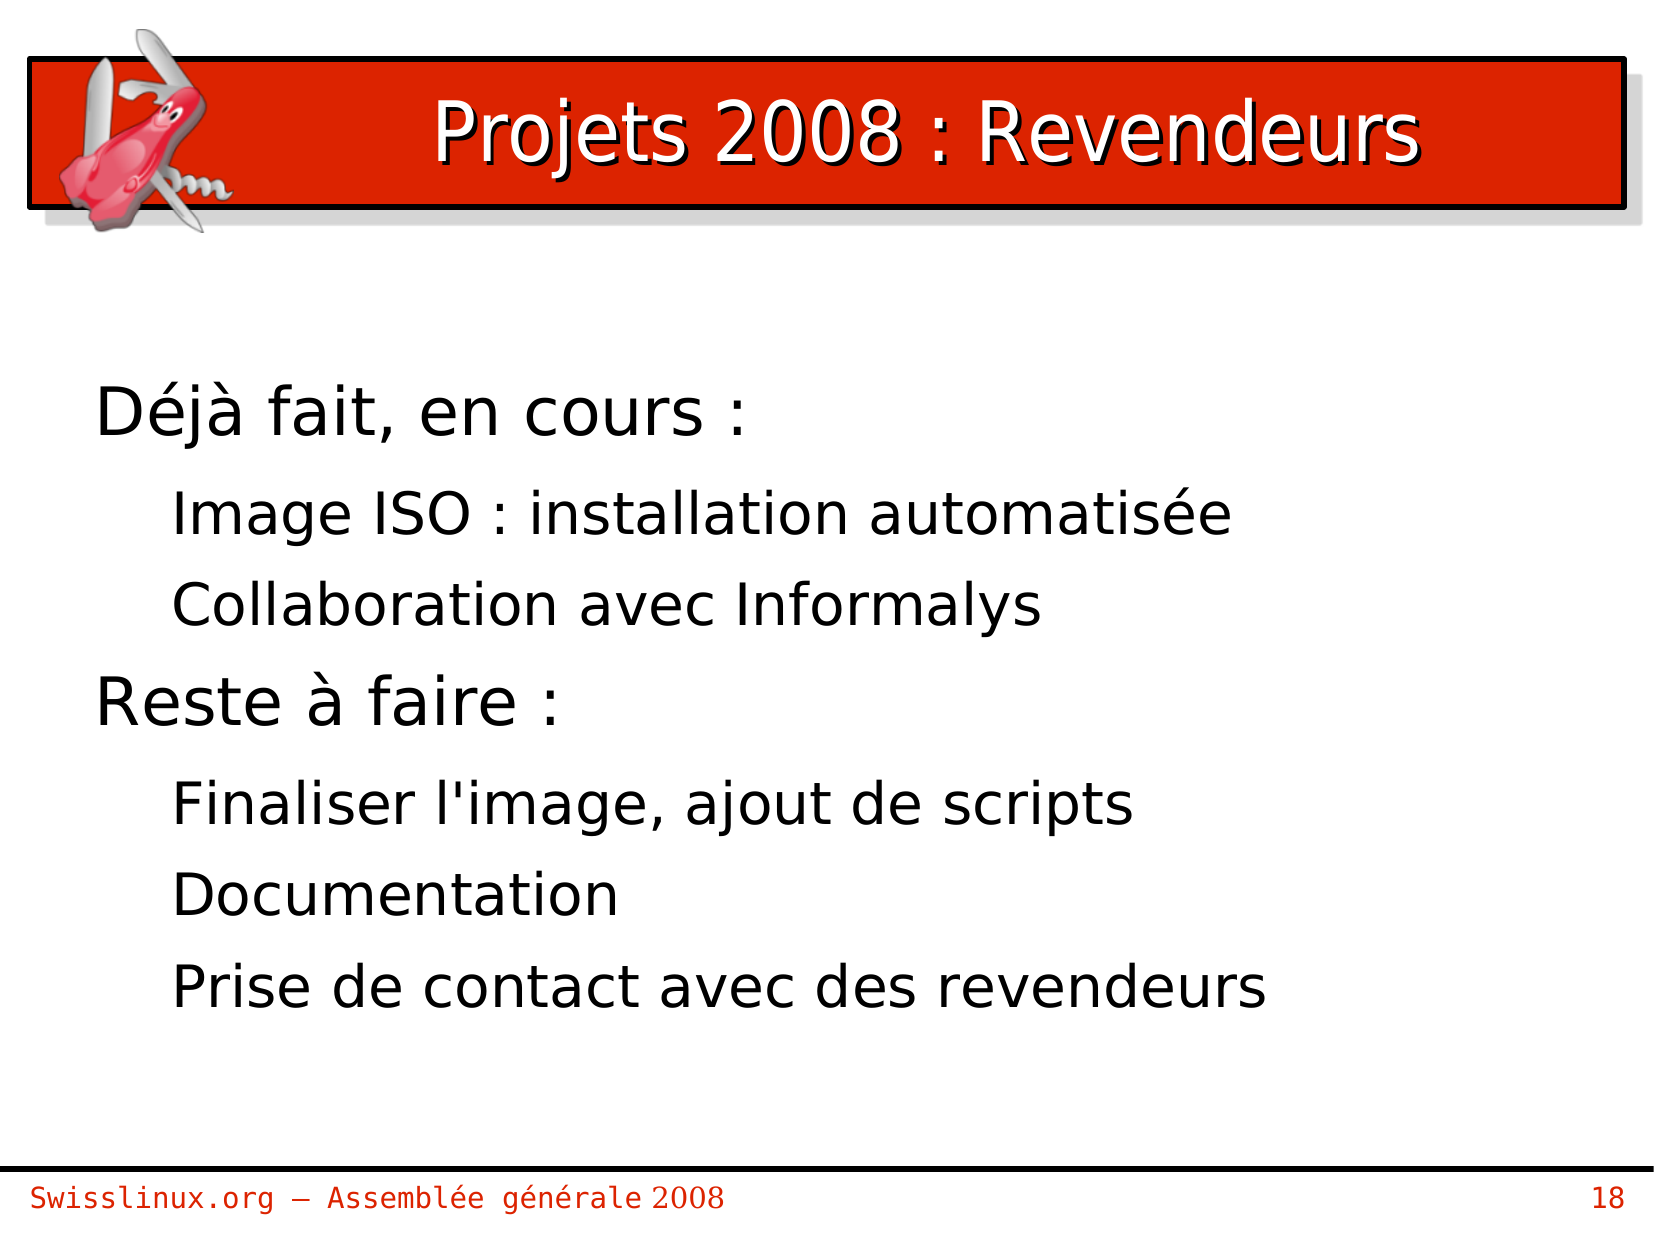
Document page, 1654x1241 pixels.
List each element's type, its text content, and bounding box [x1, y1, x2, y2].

list Déjà fait, en cours : Image ISO : installation automatisée Collaboration avec Informalys Reste à faire : Finaliser l'image, ajout de scripts Documentation Prise de contact avec des revendeurs [76, 295, 1565, 1099]
title Projets 2008 : Revendeurs [259, 84, 1595, 182]
picture [59, 29, 234, 233]
